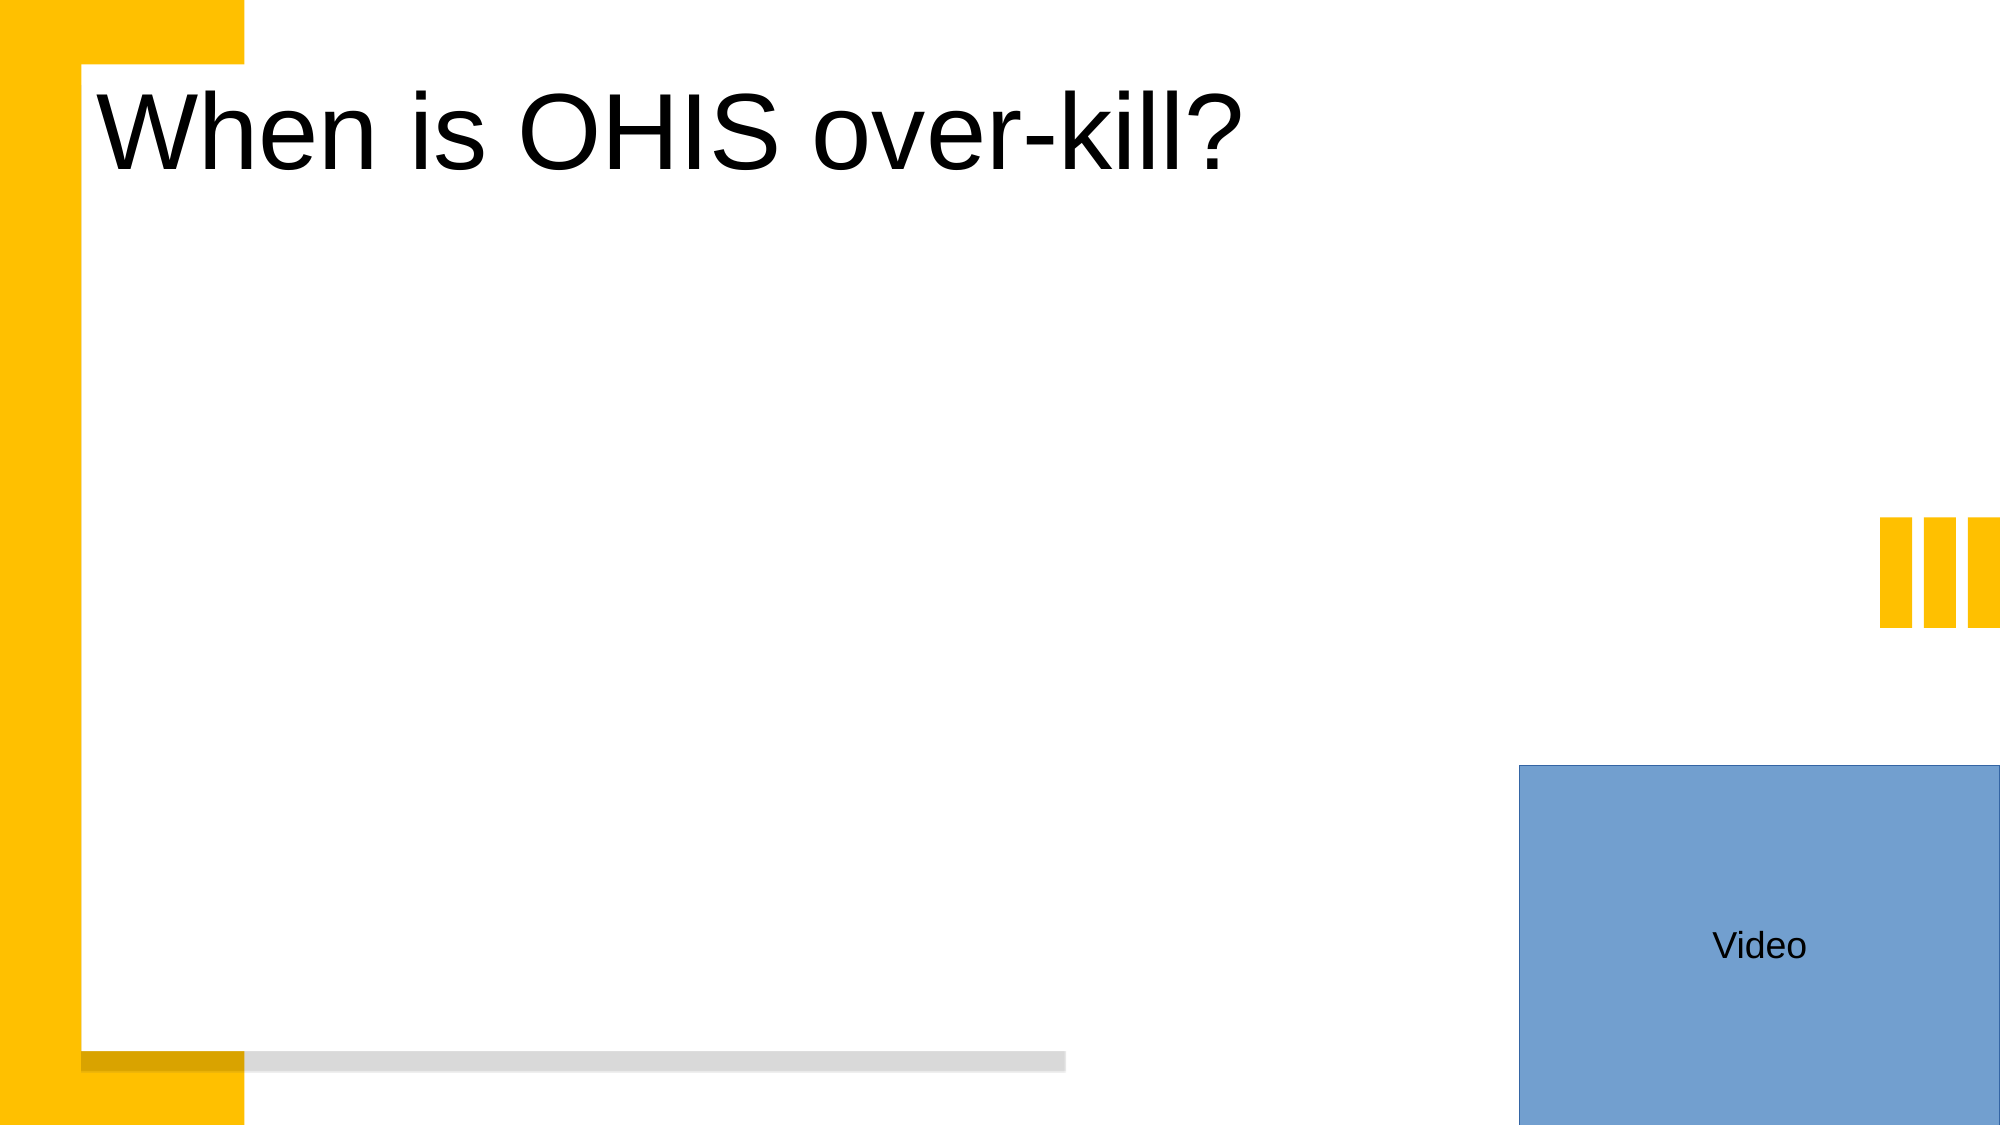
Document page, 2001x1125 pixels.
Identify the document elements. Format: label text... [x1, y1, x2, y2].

text_box Video [1519, 765, 2000, 1125]
text_box When is OHIS over-kill? [81, 64, 1921, 201]
text_box [0, 0, 2000, 1125]
